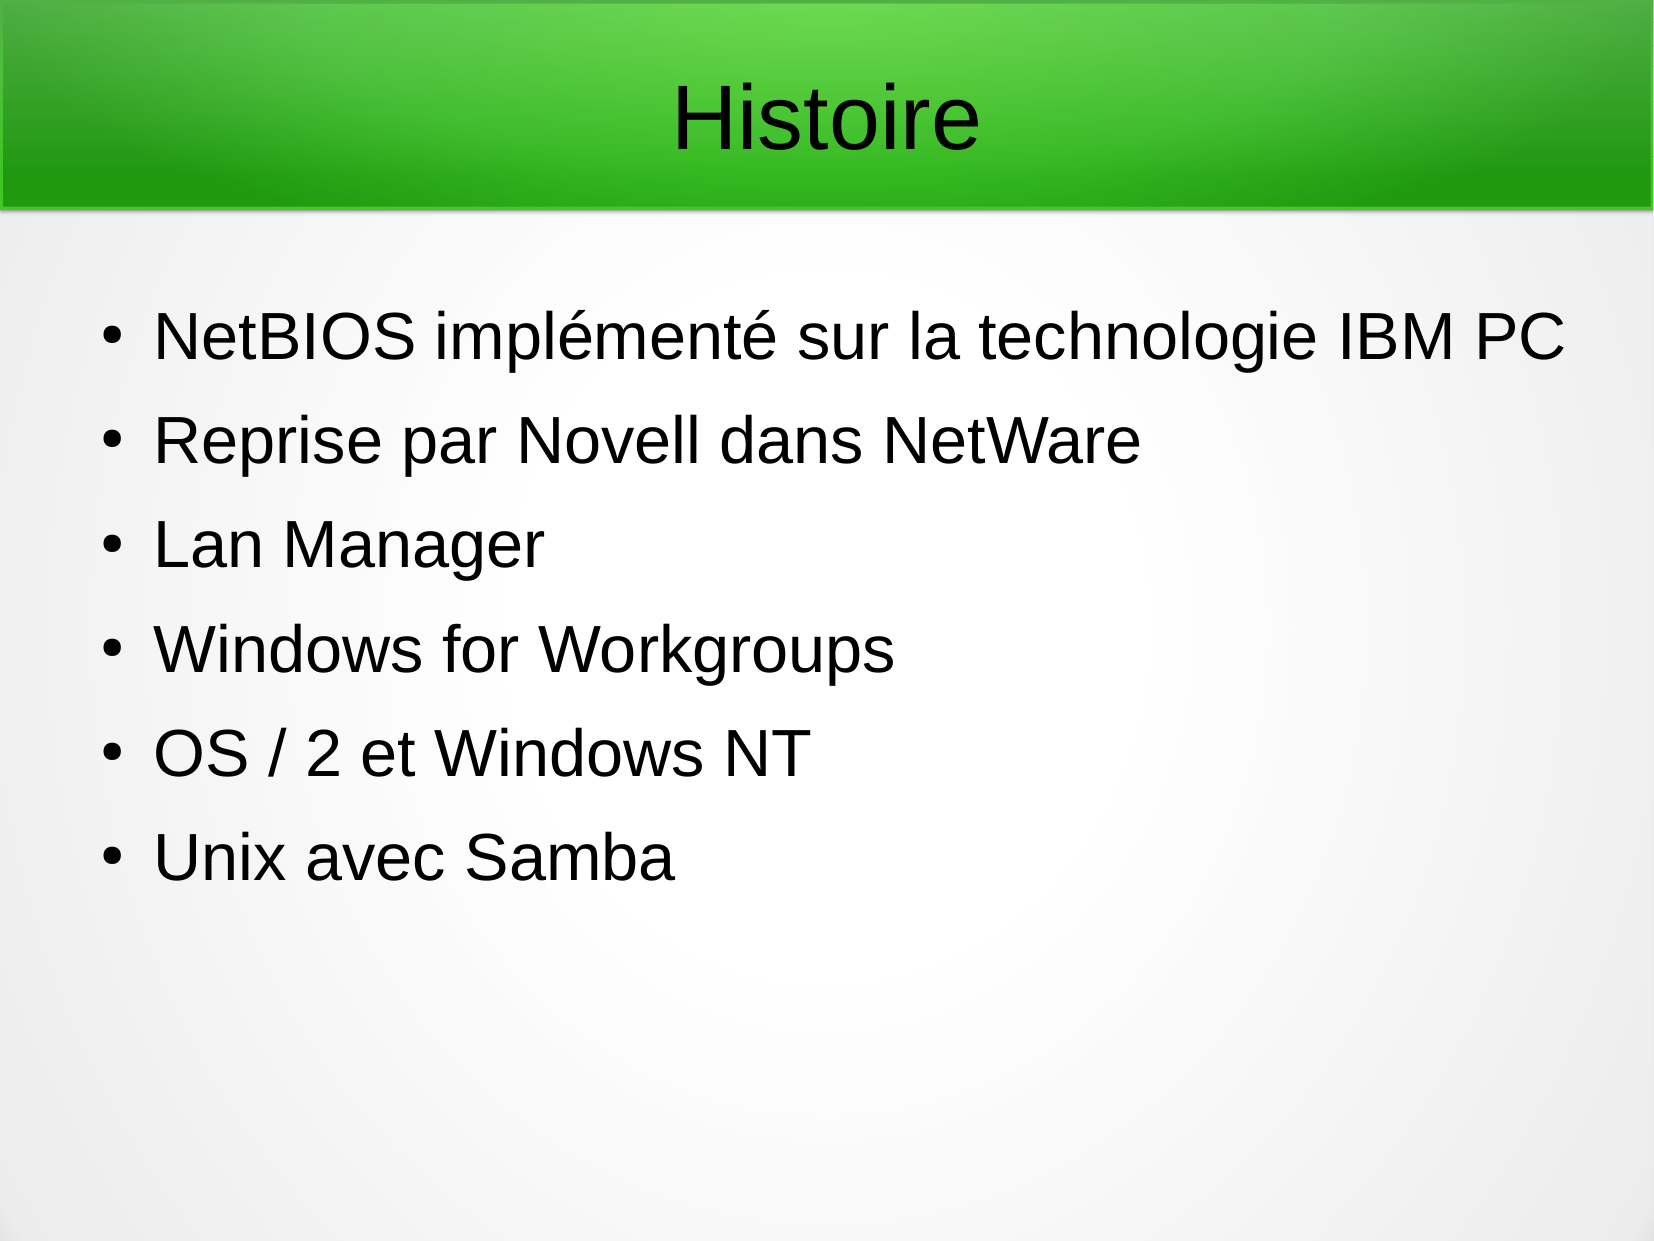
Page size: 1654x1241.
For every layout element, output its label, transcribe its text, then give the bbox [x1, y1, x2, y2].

list NetBIOS implémenté sur la technologie IBM PC Reprise par Novell dans NetWare Lan Manager Windows for Workgroups OS / 2 et Windows NT Unix avec Samba [82, 299, 1571, 1019]
title Histoire [82, 47, 1571, 189]
